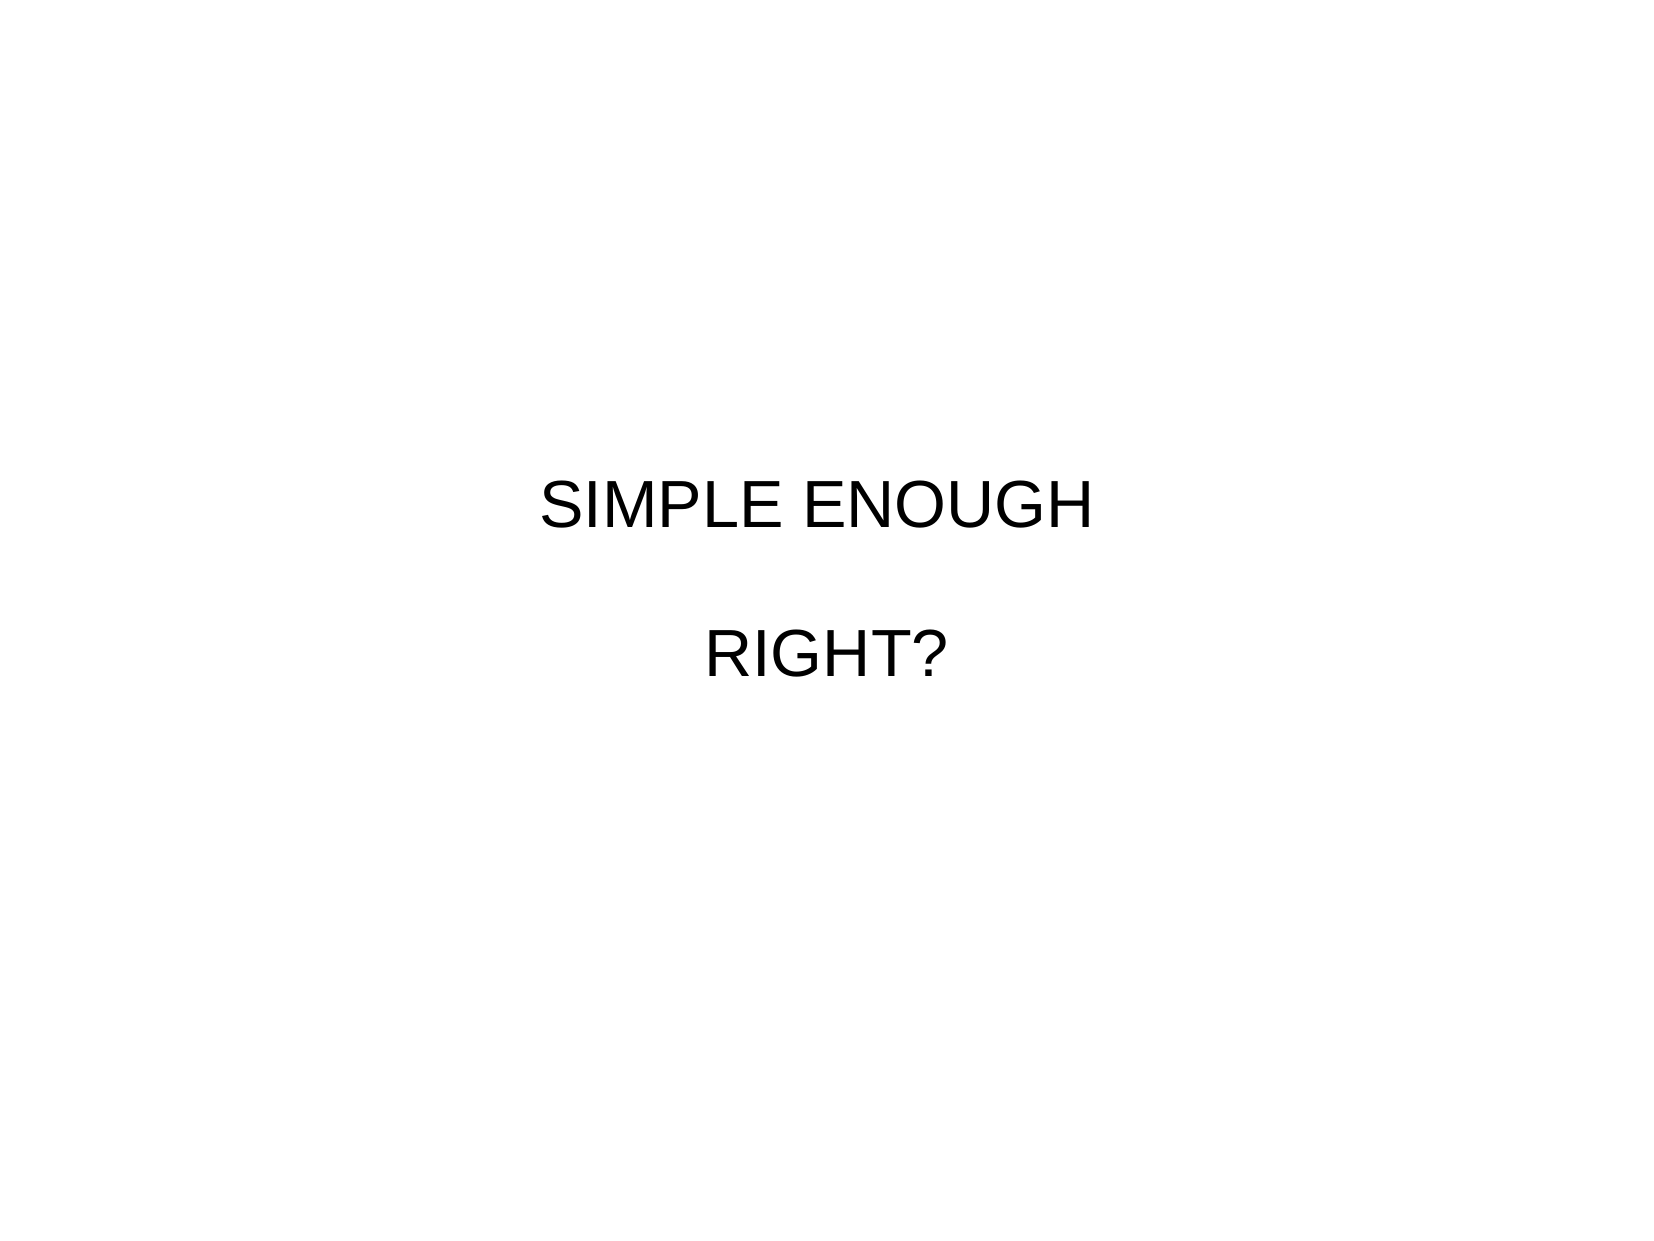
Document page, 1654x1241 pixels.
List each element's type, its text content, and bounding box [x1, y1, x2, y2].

subtitle SIMPLE ENOUGH RIGHT? [82, 49, 1571, 1109]
